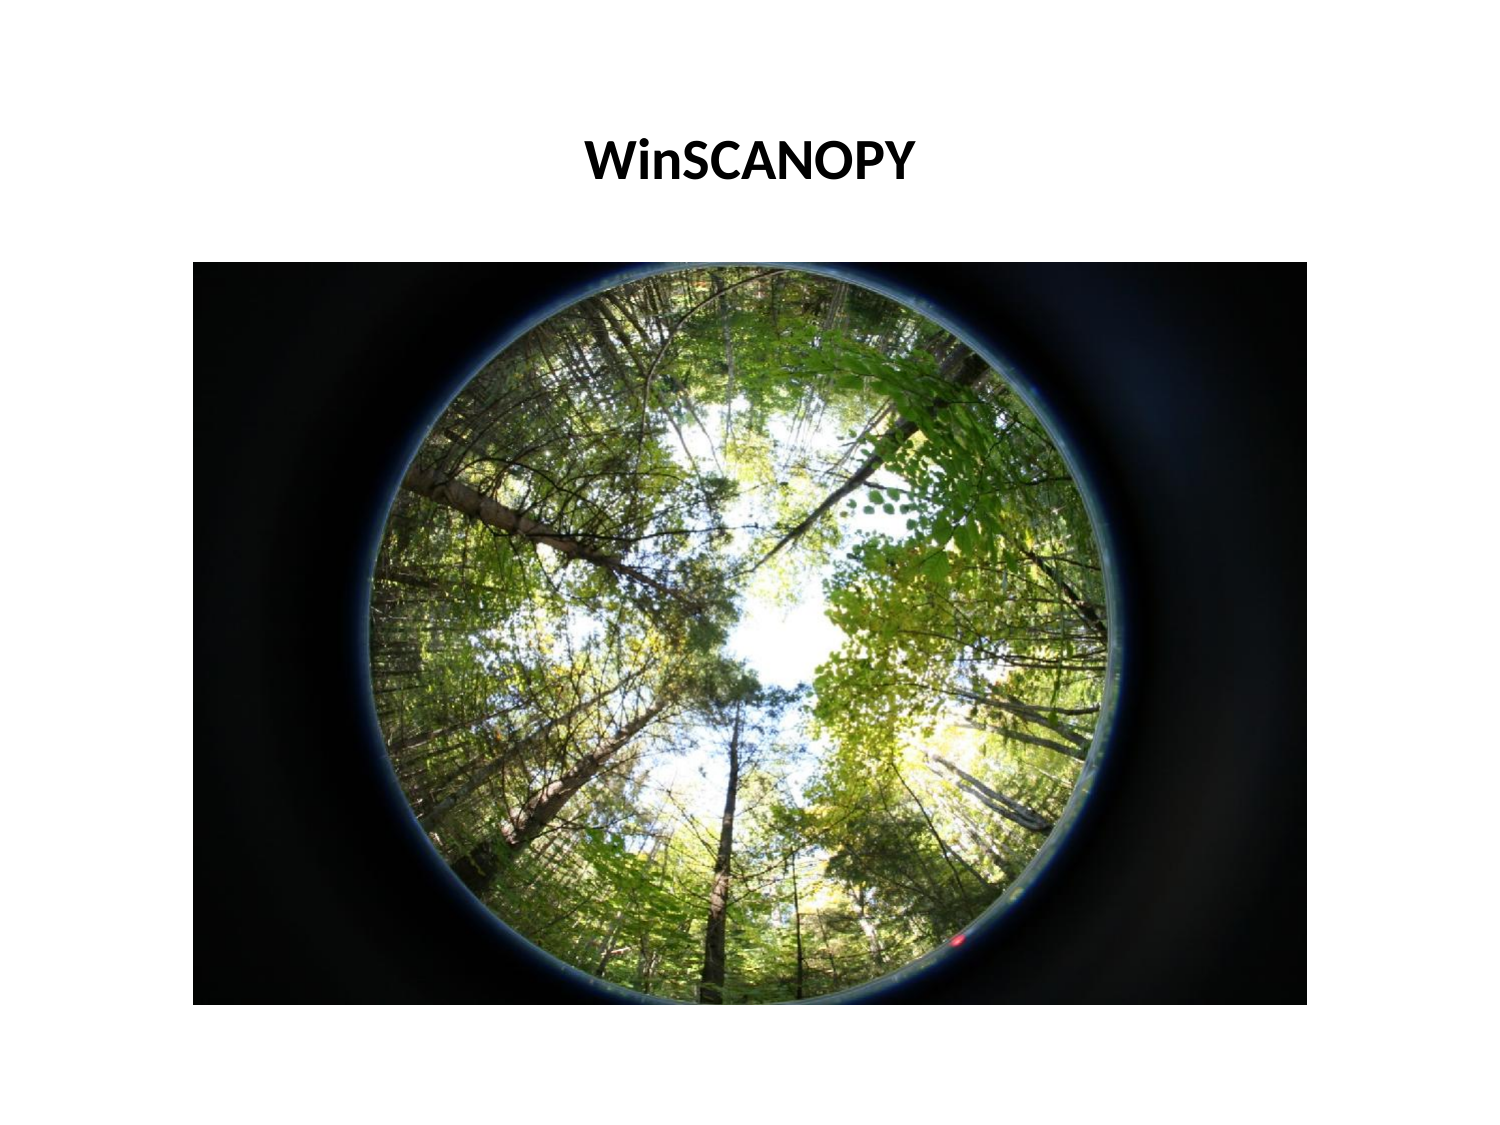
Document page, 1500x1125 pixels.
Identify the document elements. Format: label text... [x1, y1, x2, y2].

text_box [193, 262, 1307, 1006]
title WinSCANOPY [75, 45, 1426, 233]
